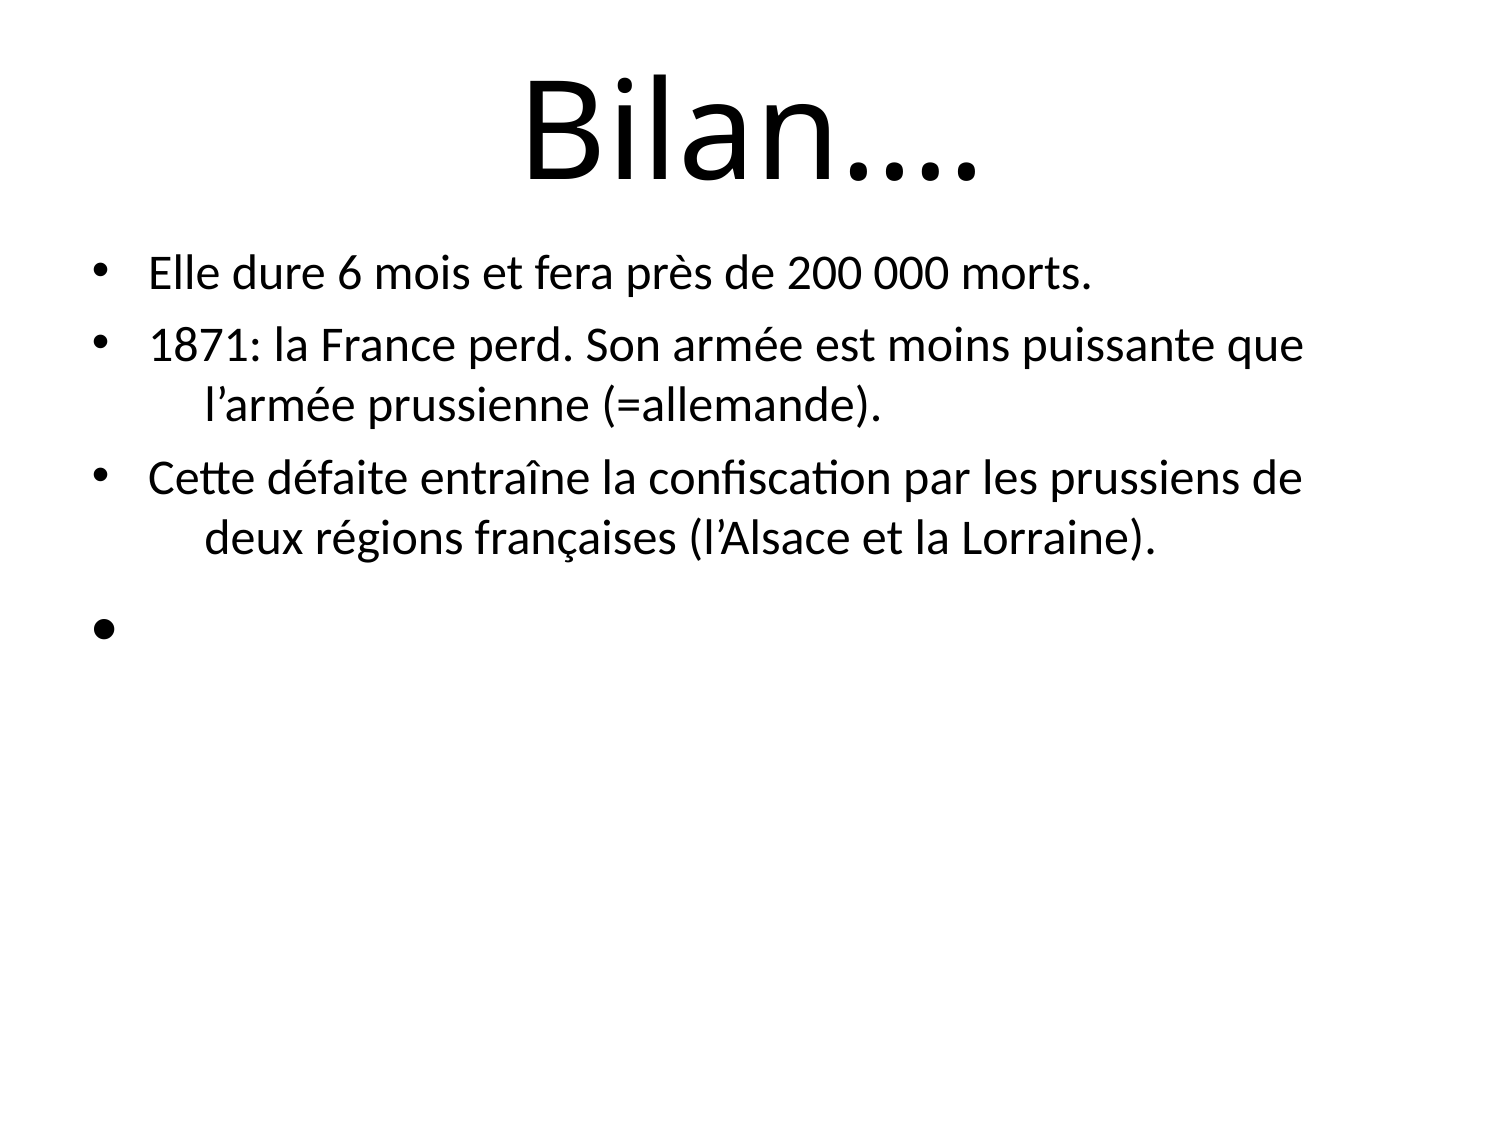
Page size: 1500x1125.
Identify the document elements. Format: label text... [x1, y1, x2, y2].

list Elle dure 6 mois et fera près de 200 000 morts. 1871: la France perd. Son armée est moins puissante que l’armée prussienne (=allemande). Cette défaite entraîne la confiscation par les prussiens de deux régions françaises (l’Alsace et la Lorraine). [76, 231, 1427, 975]
title Bilan…. [76, 31, 1427, 219]
